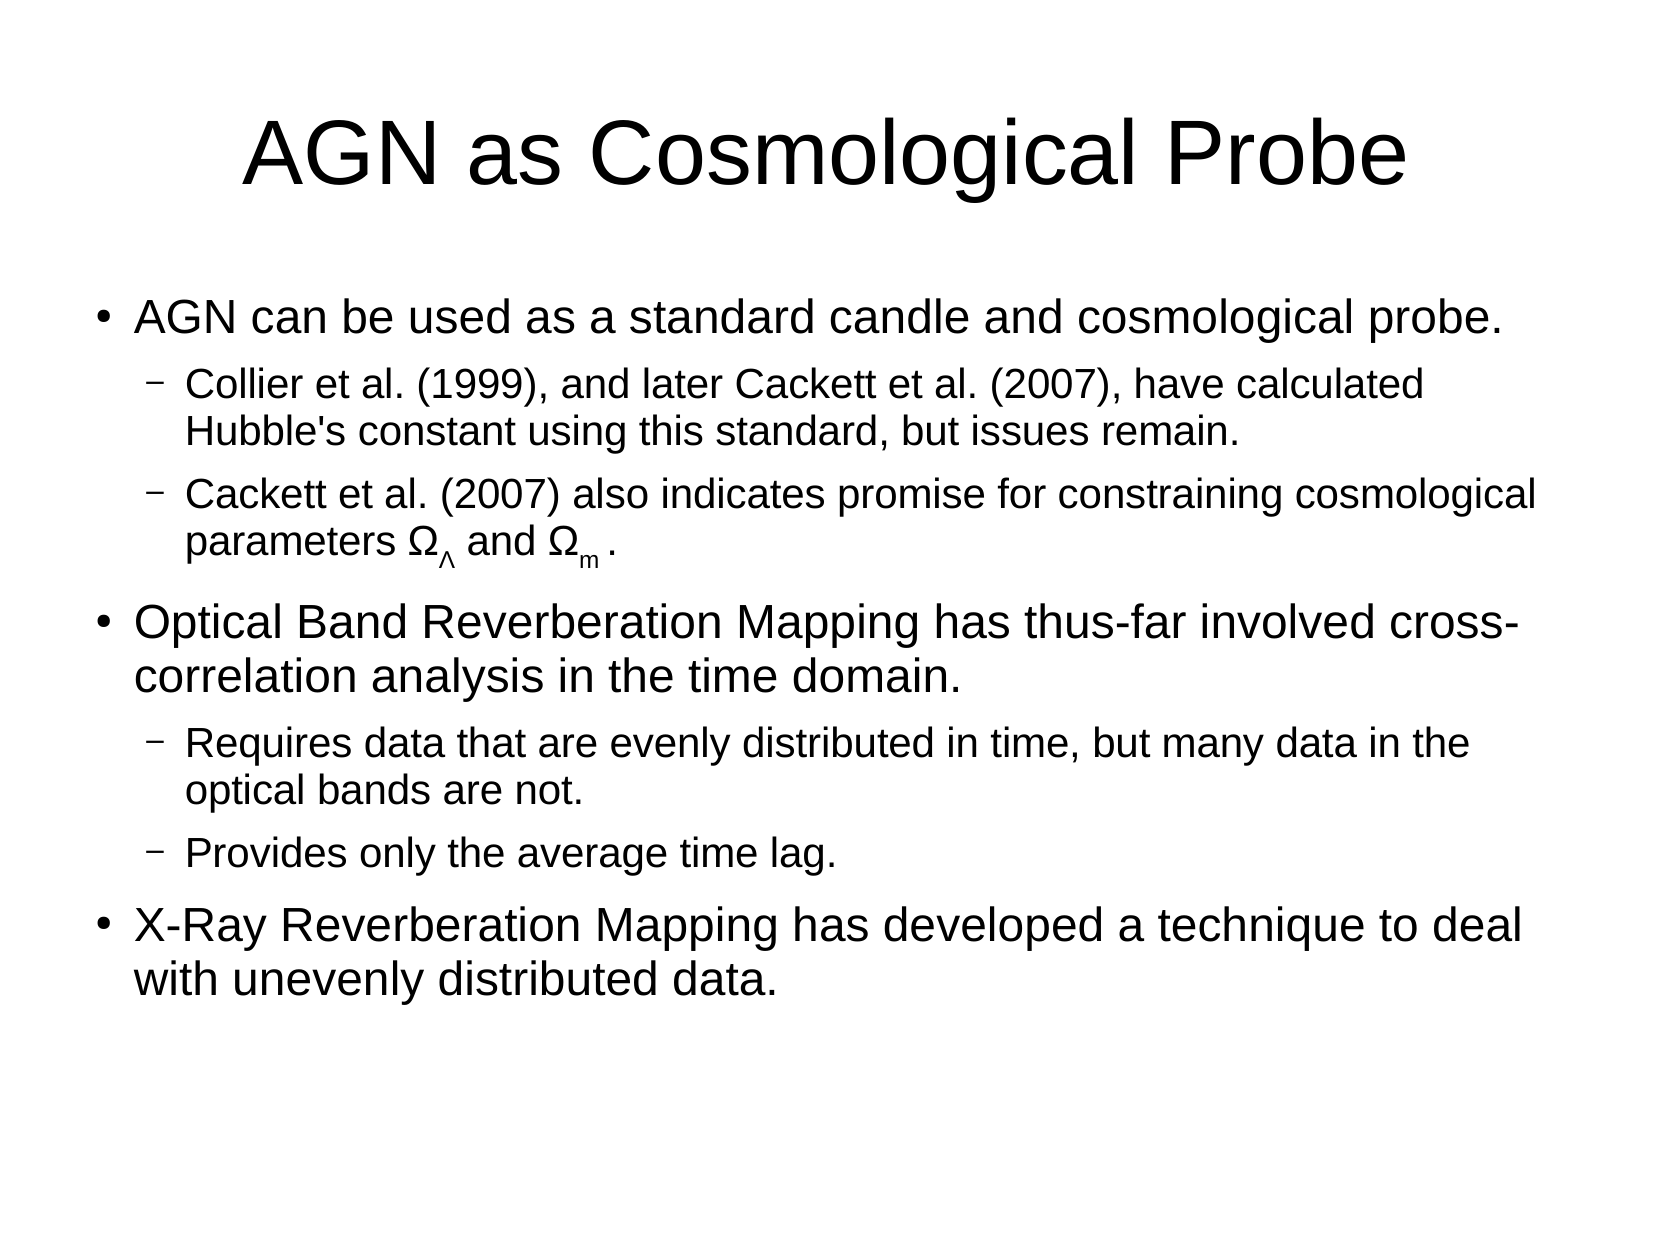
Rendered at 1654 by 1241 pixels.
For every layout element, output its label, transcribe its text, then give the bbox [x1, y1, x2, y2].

list AGN can be used as a standard candle and cosmological probe. Collier et al. (1999), and later Cackett et al. (2007), have calculated Hubble's constant using this standard, but issues remain. Cackett et al. (2007) also indicates promise for constraining cosmological parameters ΩΛ and Ωm . Optical Band Reverberation Mapping has thus-far involved cross-correlation analysis in the time domain. Requires data that are evenly distributed in time, but many data in the optical bands are not. Provides only the average time lag. X-Ray Reverberation Mapping has developed a technique to deal with unevenly distributed data. [82, 290, 1571, 1010]
title AGN as Cosmological Probe [82, 49, 1571, 257]
